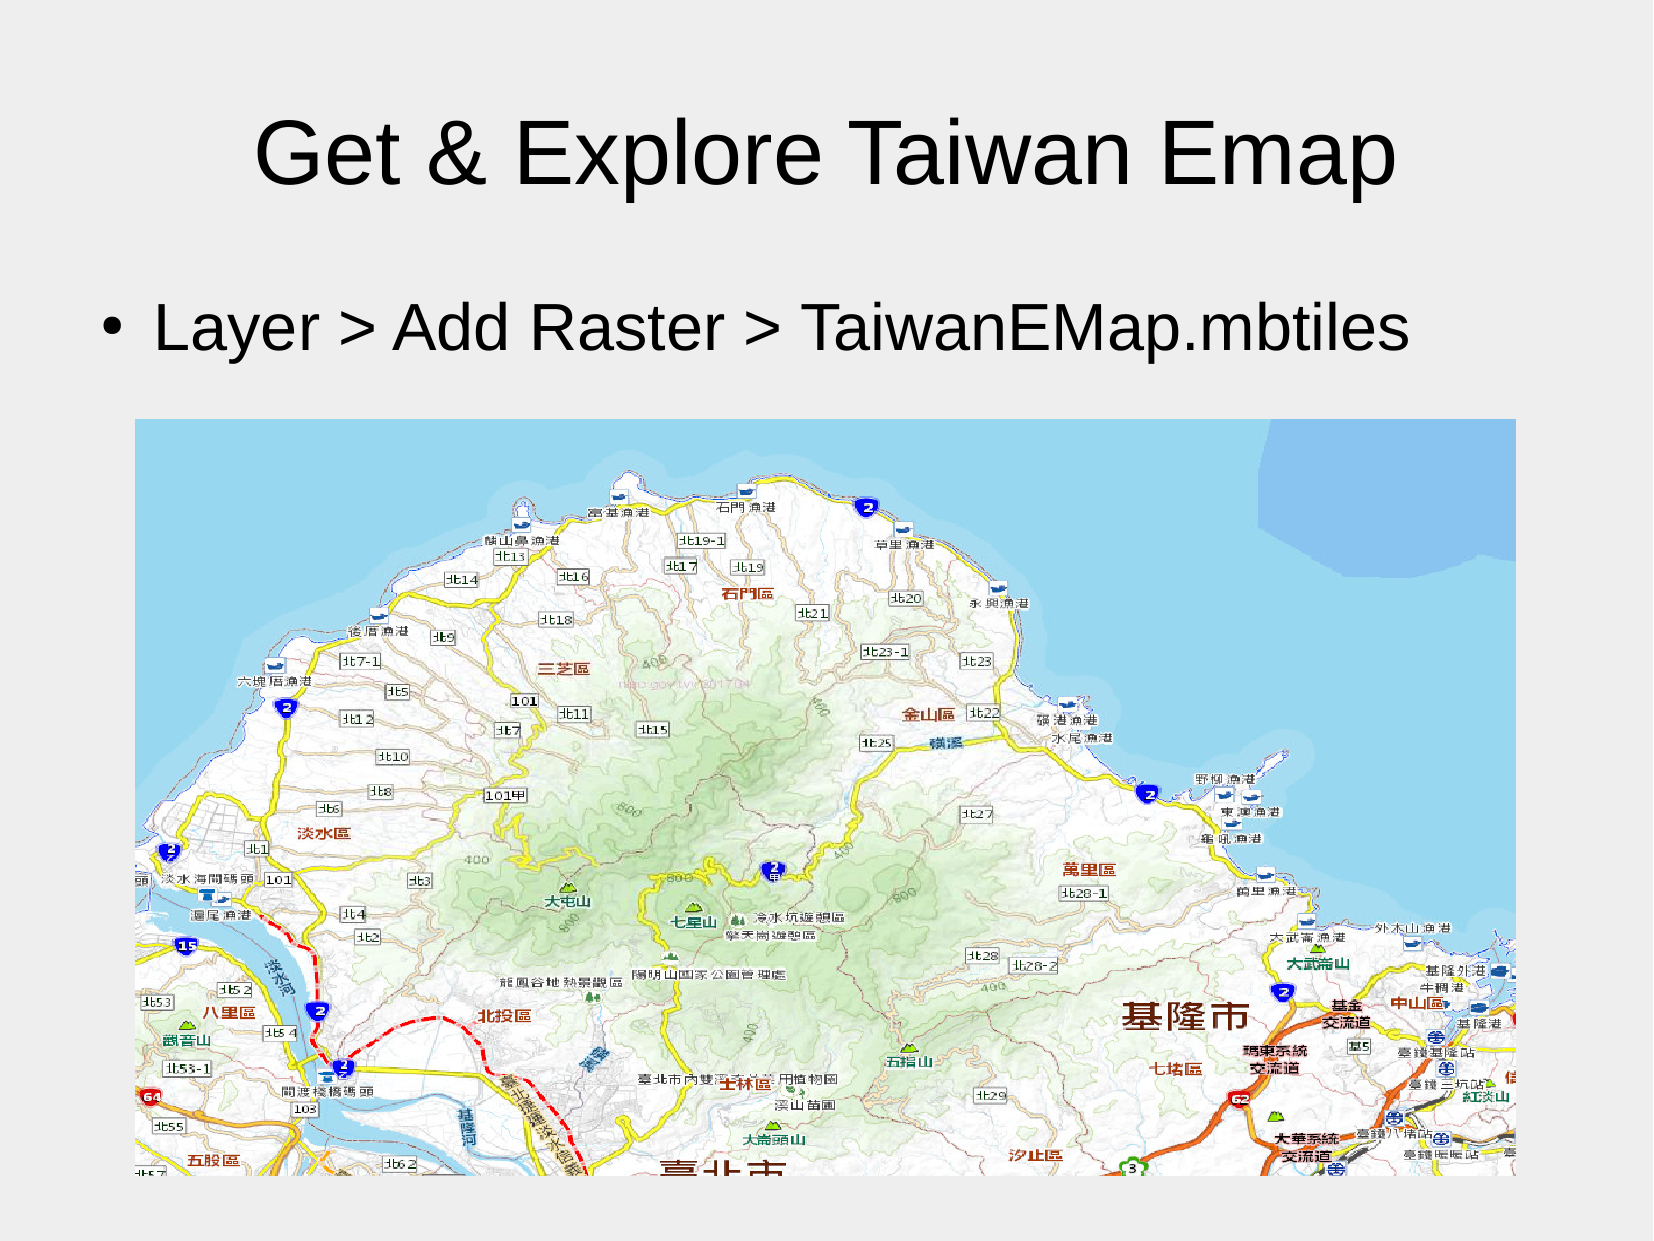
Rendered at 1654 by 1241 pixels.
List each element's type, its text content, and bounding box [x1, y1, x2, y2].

picture [135, 419, 1516, 1176]
title Get & Explore Taiwan Emap [82, 49, 1571, 257]
list Layer > Add Raster > TaiwanEMap.mbtiles [82, 290, 1571, 421]
